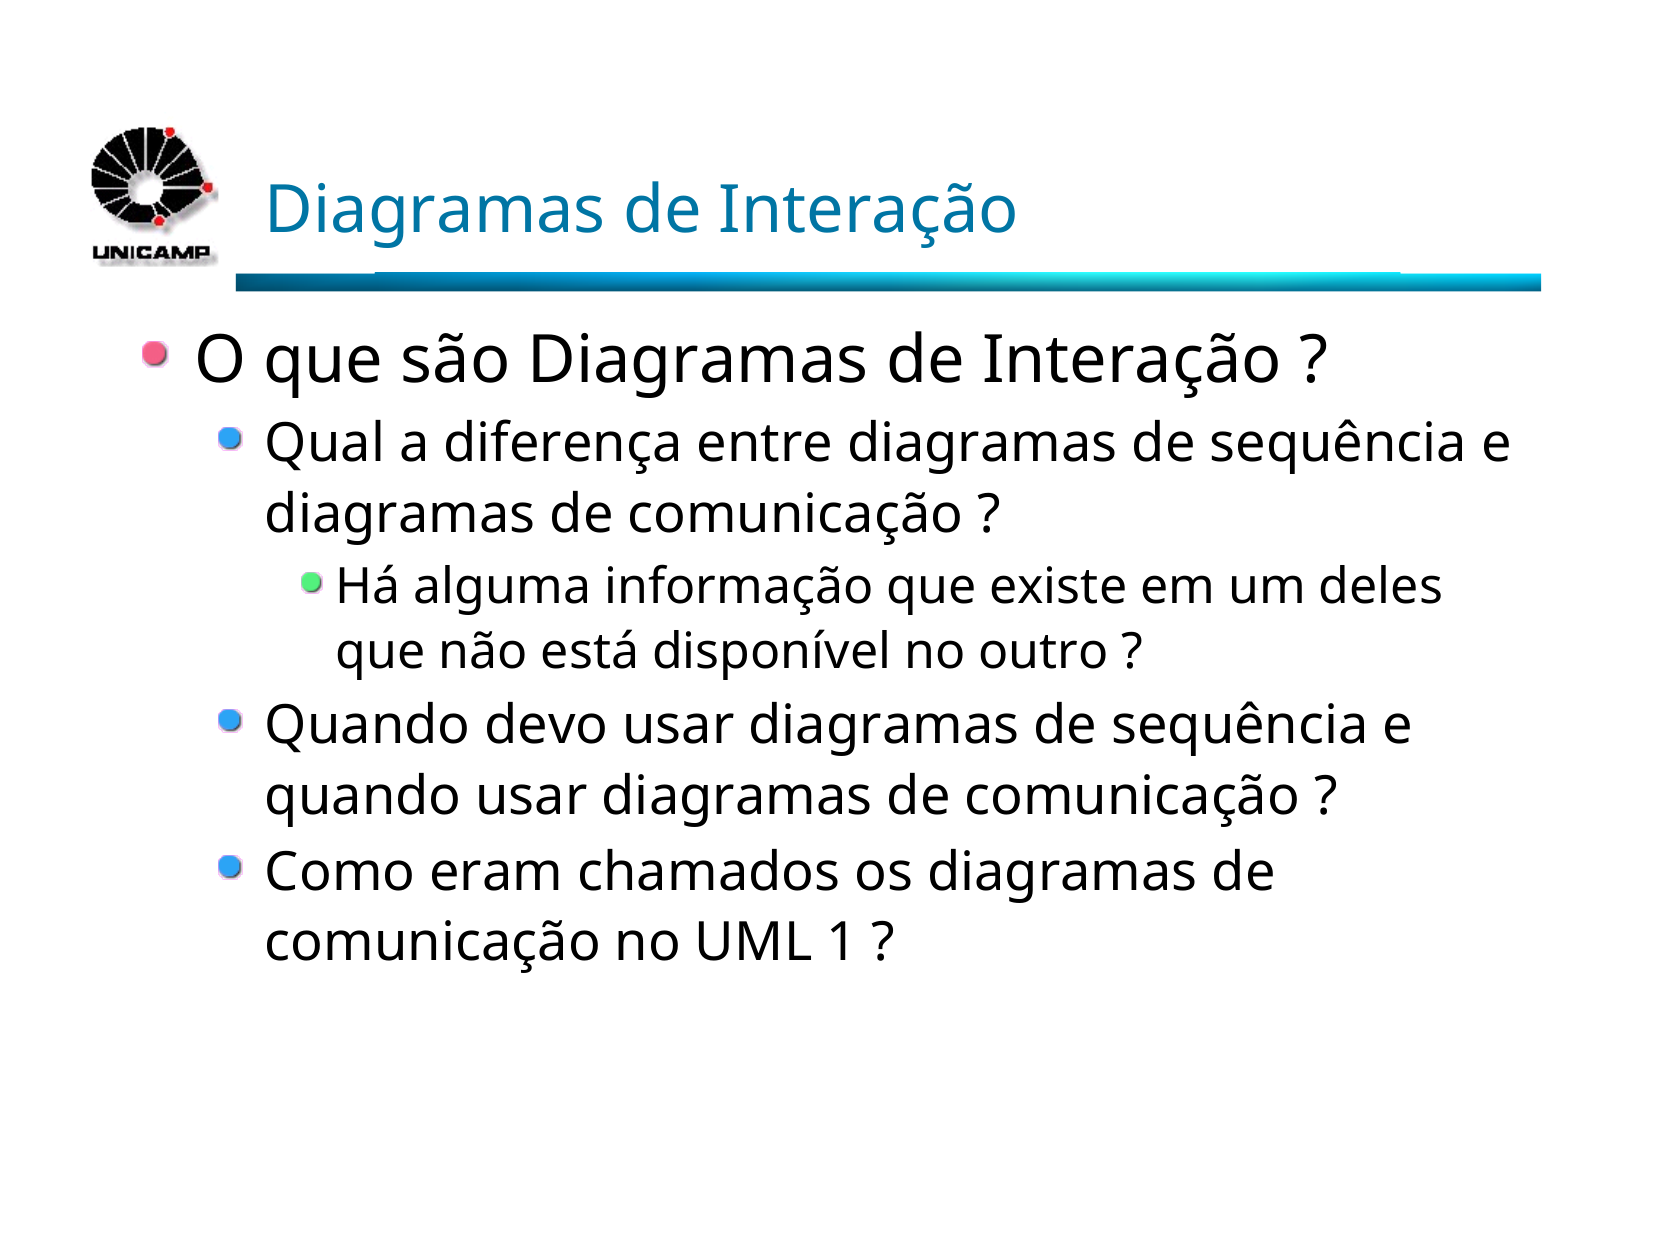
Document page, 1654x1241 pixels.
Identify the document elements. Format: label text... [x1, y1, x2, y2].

list O que são Diagramas de Interação ? Qual a diferença entre diagramas de sequência e diagramas de comunicação ? Há alguma informação que existe em um deles que não está disponível no outro ? Quando devo usar diagramas de sequência e quando usar diagramas de comunicação ? Como eram chamados os diagramas de comunicação no UML 1 ? [123, 313, 1536, 1133]
title Diagramas de Interação [264, 42, 1534, 250]
picture [125, 272, 1654, 295]
